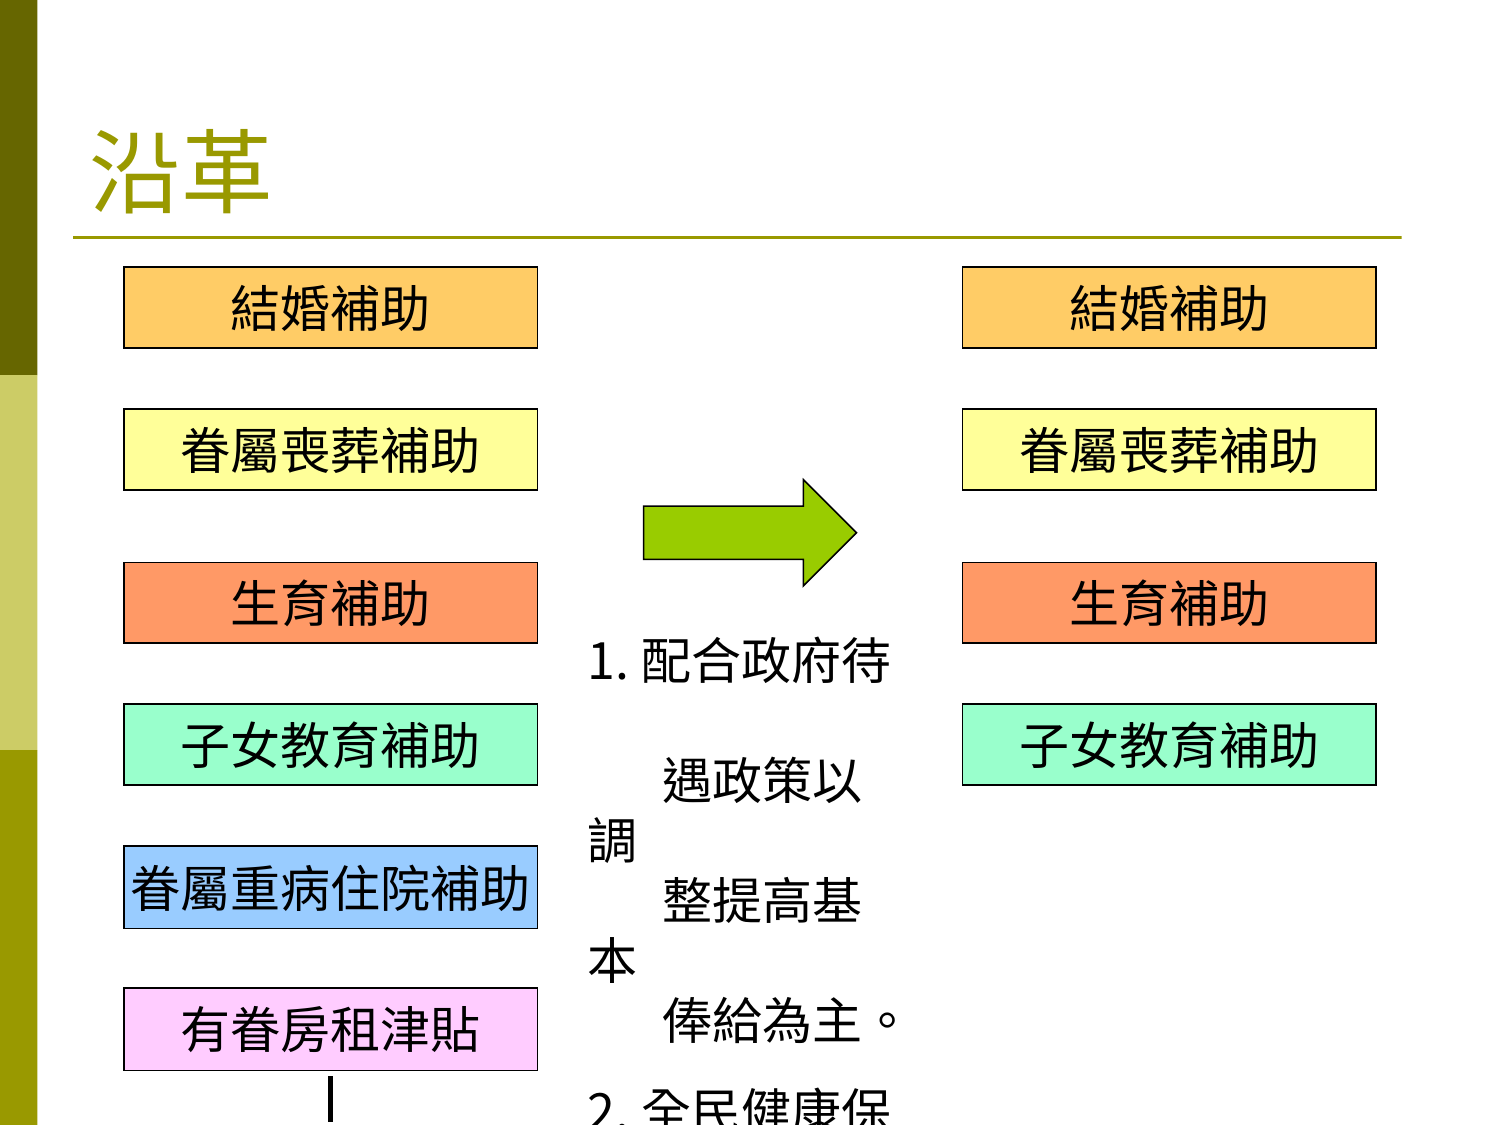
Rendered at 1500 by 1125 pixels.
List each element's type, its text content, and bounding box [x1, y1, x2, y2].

text_box 結婚補助 [123, 267, 538, 348]
text_box 眷屬喪葬補助 [962, 409, 1376, 490]
text_box 1.配合政府待 遇政策以調 整提高基本 俸給為主。 2.全民健康保 險之實施。 [572, 621, 928, 1125]
text_box 眷屬喪葬補助 [123, 409, 538, 490]
text_box 生育補助 [123, 562, 538, 644]
text_box 子女教育補助 [962, 704, 1376, 785]
text_box 結婚補助 [962, 267, 1376, 348]
text_box 子女教育補助 [123, 704, 538, 785]
text_box 生育補助 [962, 562, 1376, 644]
title 沿革 [75, 45, 1426, 233]
text_box 有眷房租津貼 [123, 987, 538, 1071]
text_box 眷屬重病住院補助 [123, 846, 538, 929]
text_box [643, 479, 857, 586]
